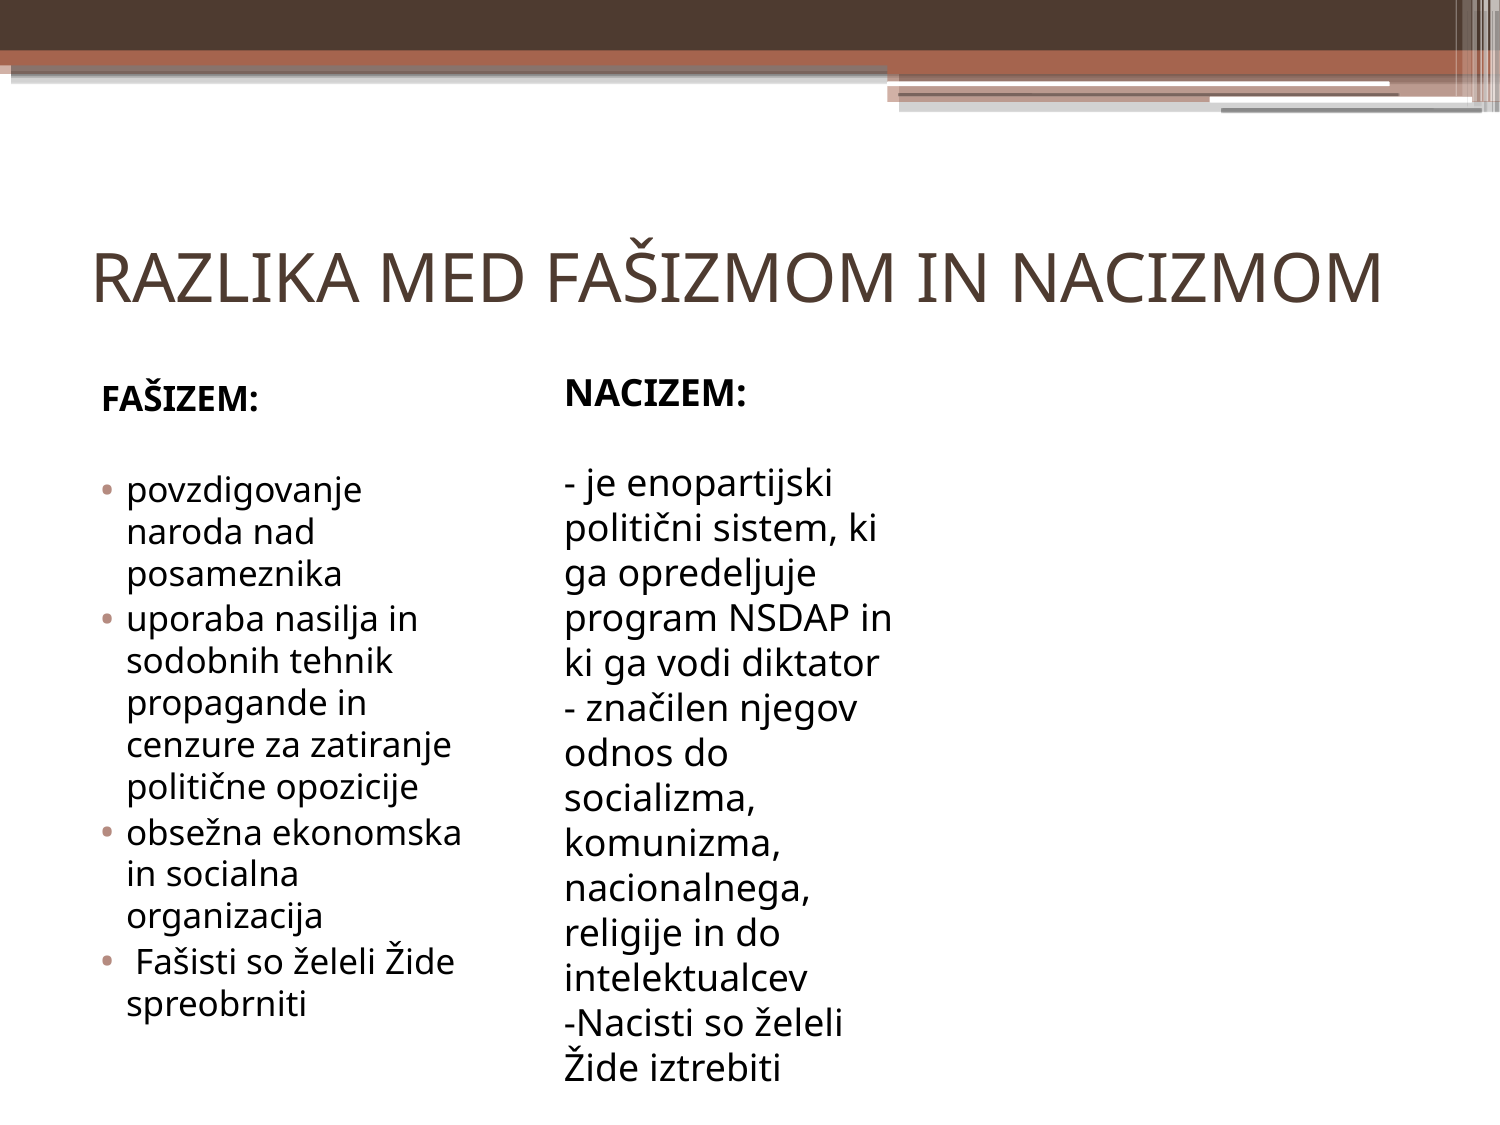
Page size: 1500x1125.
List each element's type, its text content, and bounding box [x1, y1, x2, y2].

text_box NACIZEM: - je enopartijski politični sistem, ki ga opredeljuje program NSDAP in ki ga vodi diktator - značilen njegov odnos do socializma, komunizma, nacionalnega, religije in do intelektualcev -Nacisti so želeli Žide iztrebiti [549, 361, 939, 1097]
list FAŠIZEM: povzdigovanje naroda nad posameznika uporaba nasilja in sodobnih tehnik propagande in cenzure za zatiranje politične opozicije obsežna ekonomska in socialna organizacija Fašisti so želeli Žide spreobrniti [75, 369, 479, 1079]
title RAZLIKA MED FAŠIZMOM IN NACIZMOM [75, 187, 1425, 363]
